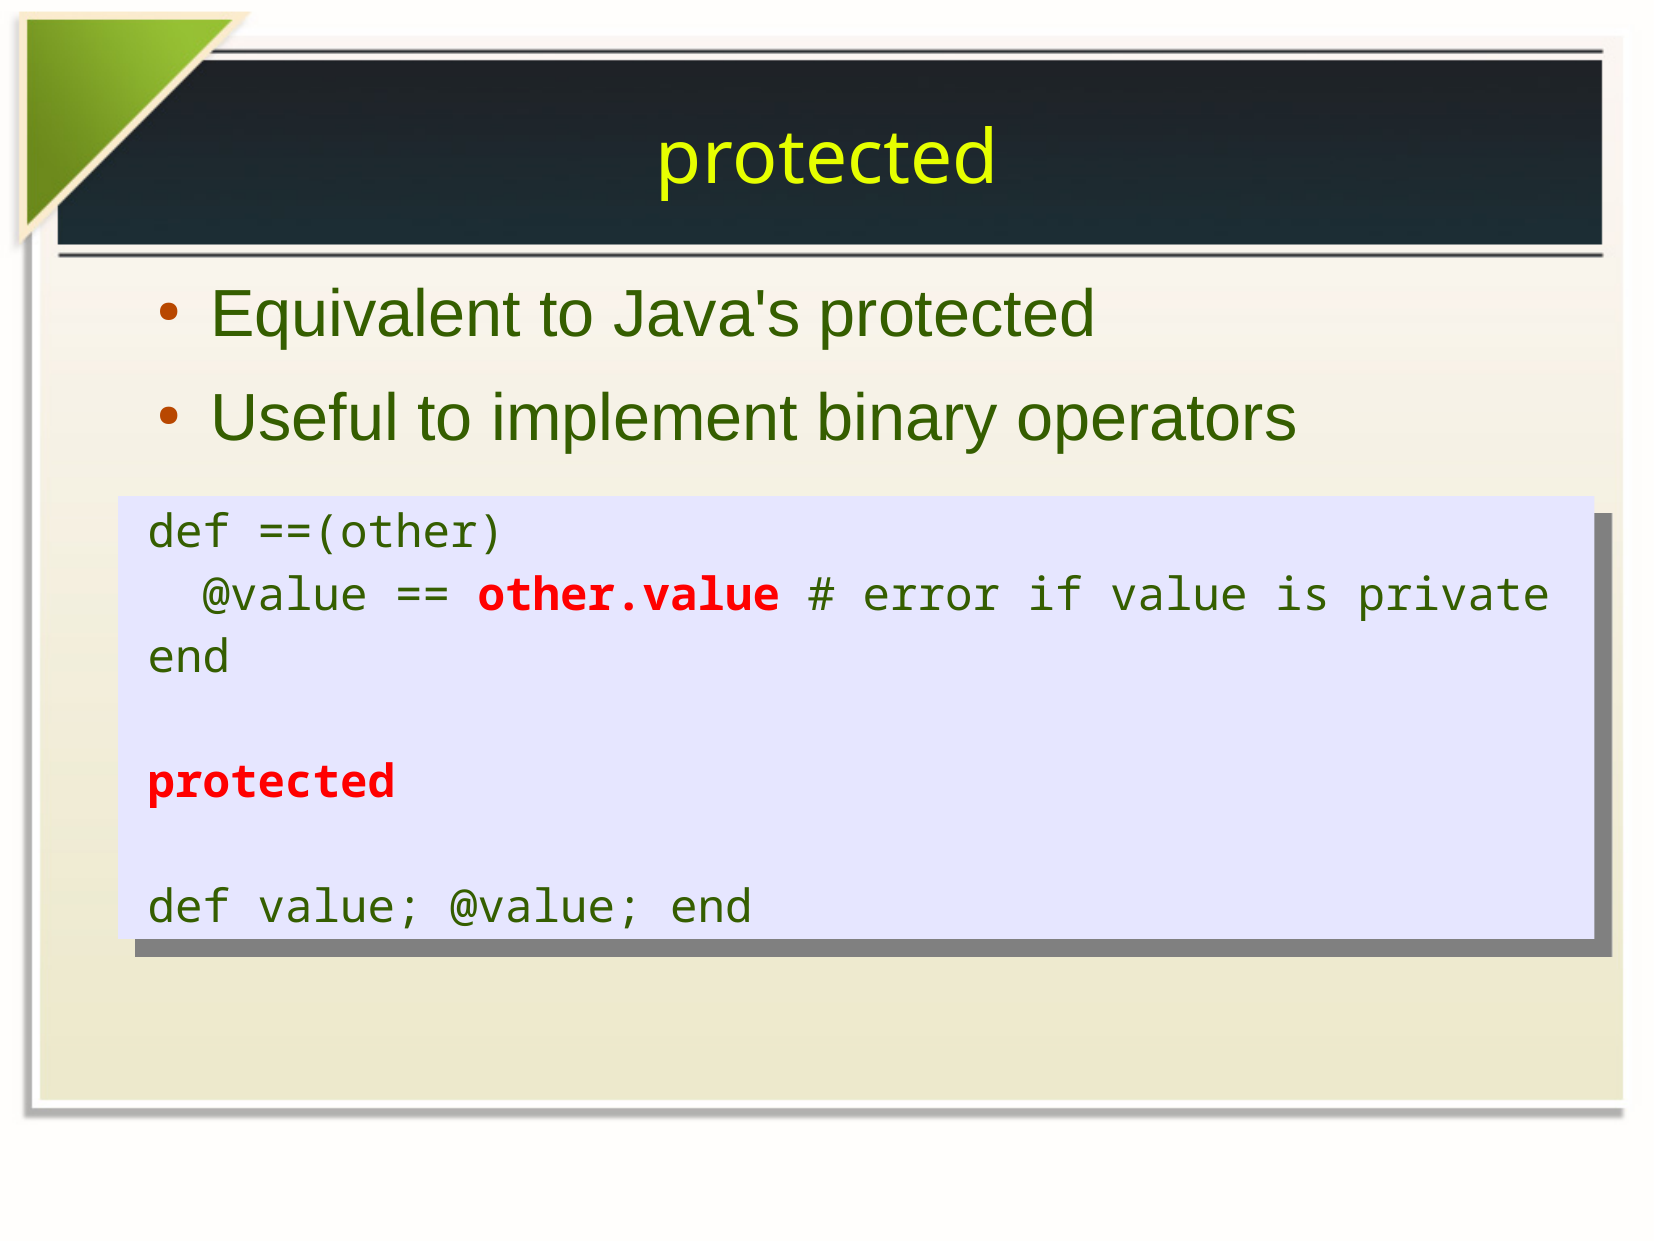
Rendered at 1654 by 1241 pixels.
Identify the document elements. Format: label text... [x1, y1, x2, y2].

list Equivalent to Java's protected Useful to implement binary operators [121, 276, 1534, 496]
text_box def ==(other) @value == other.value # error if value is private end protected def value; @value; end [118, 496, 1595, 939]
list Equivalent to Java's protected Useful to implement binary operators [121, 939, 1534, 1087]
picture [0, 0, 1654, 1241]
title protected [121, 73, 1534, 237]
